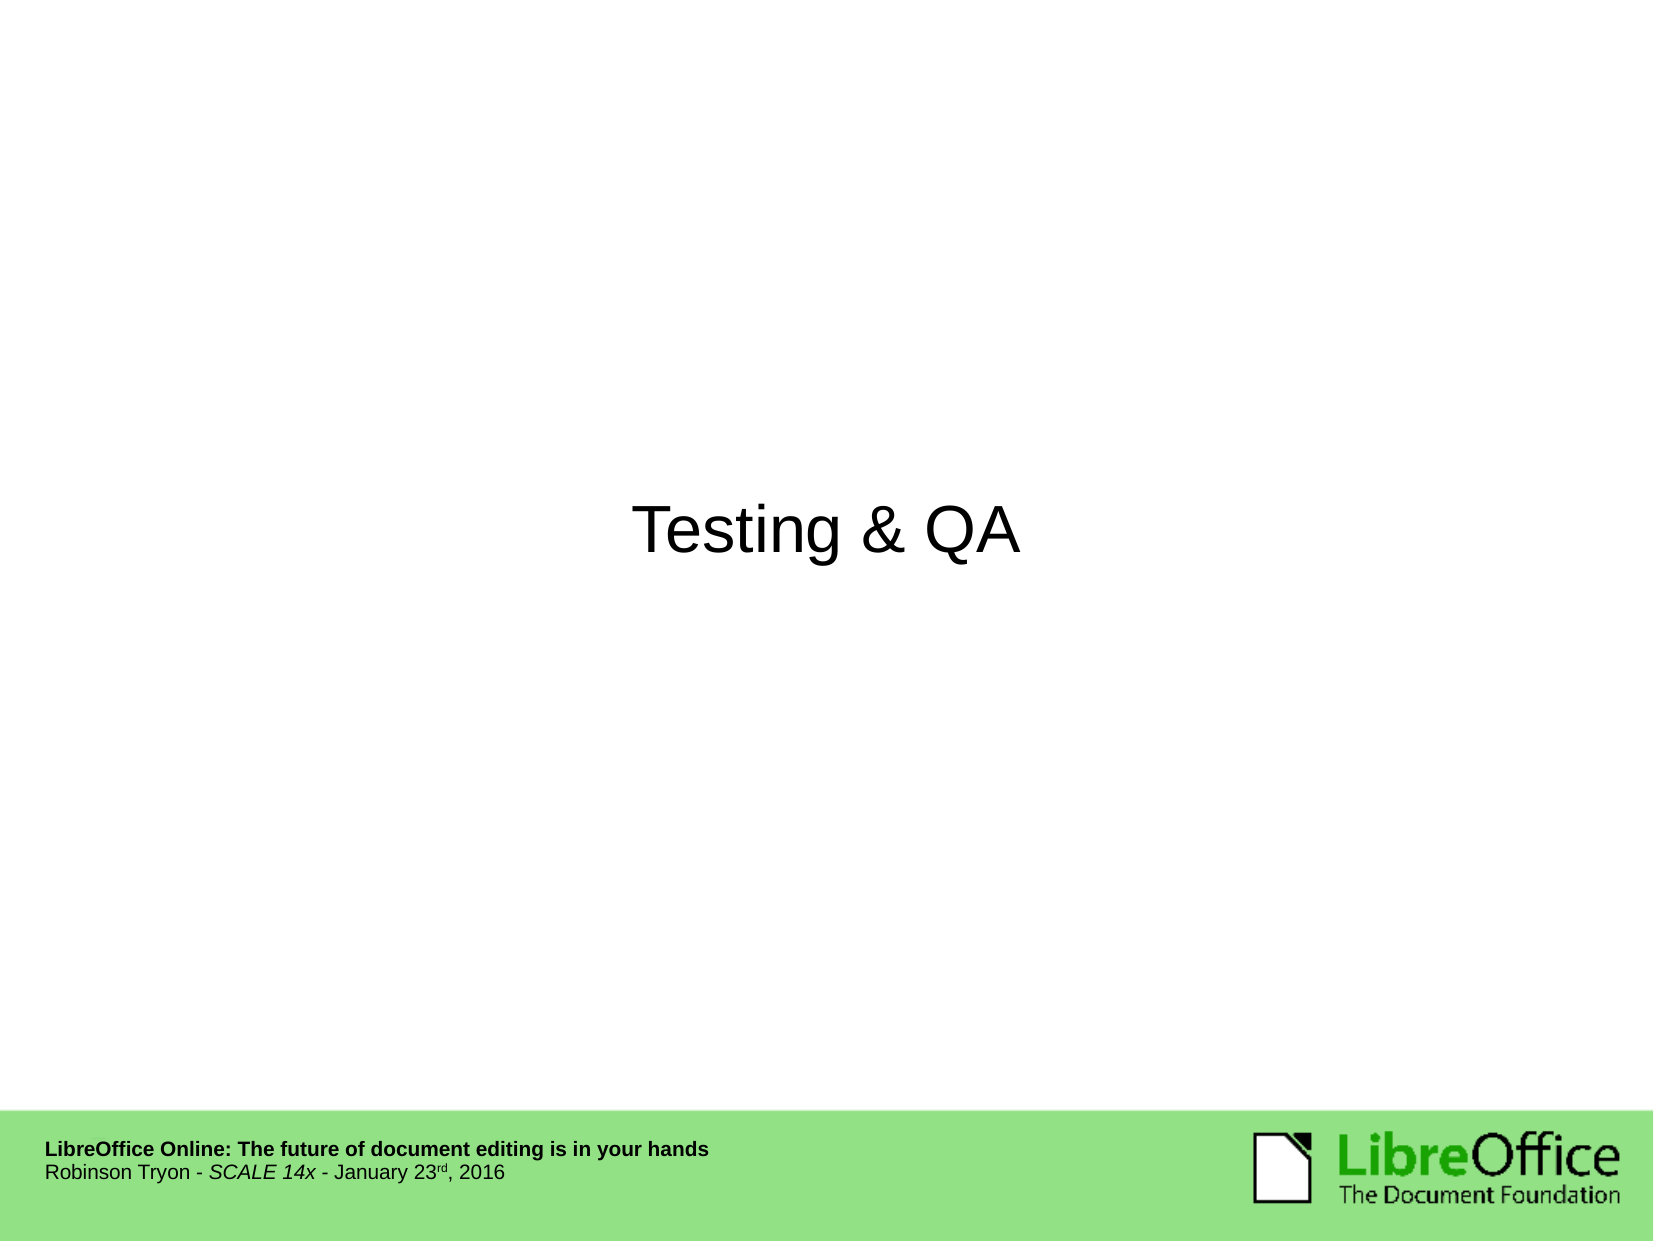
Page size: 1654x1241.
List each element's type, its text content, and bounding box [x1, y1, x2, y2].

subtitle Testing & QA [82, 49, 1571, 1010]
picture [0, 0, 1654, 1241]
